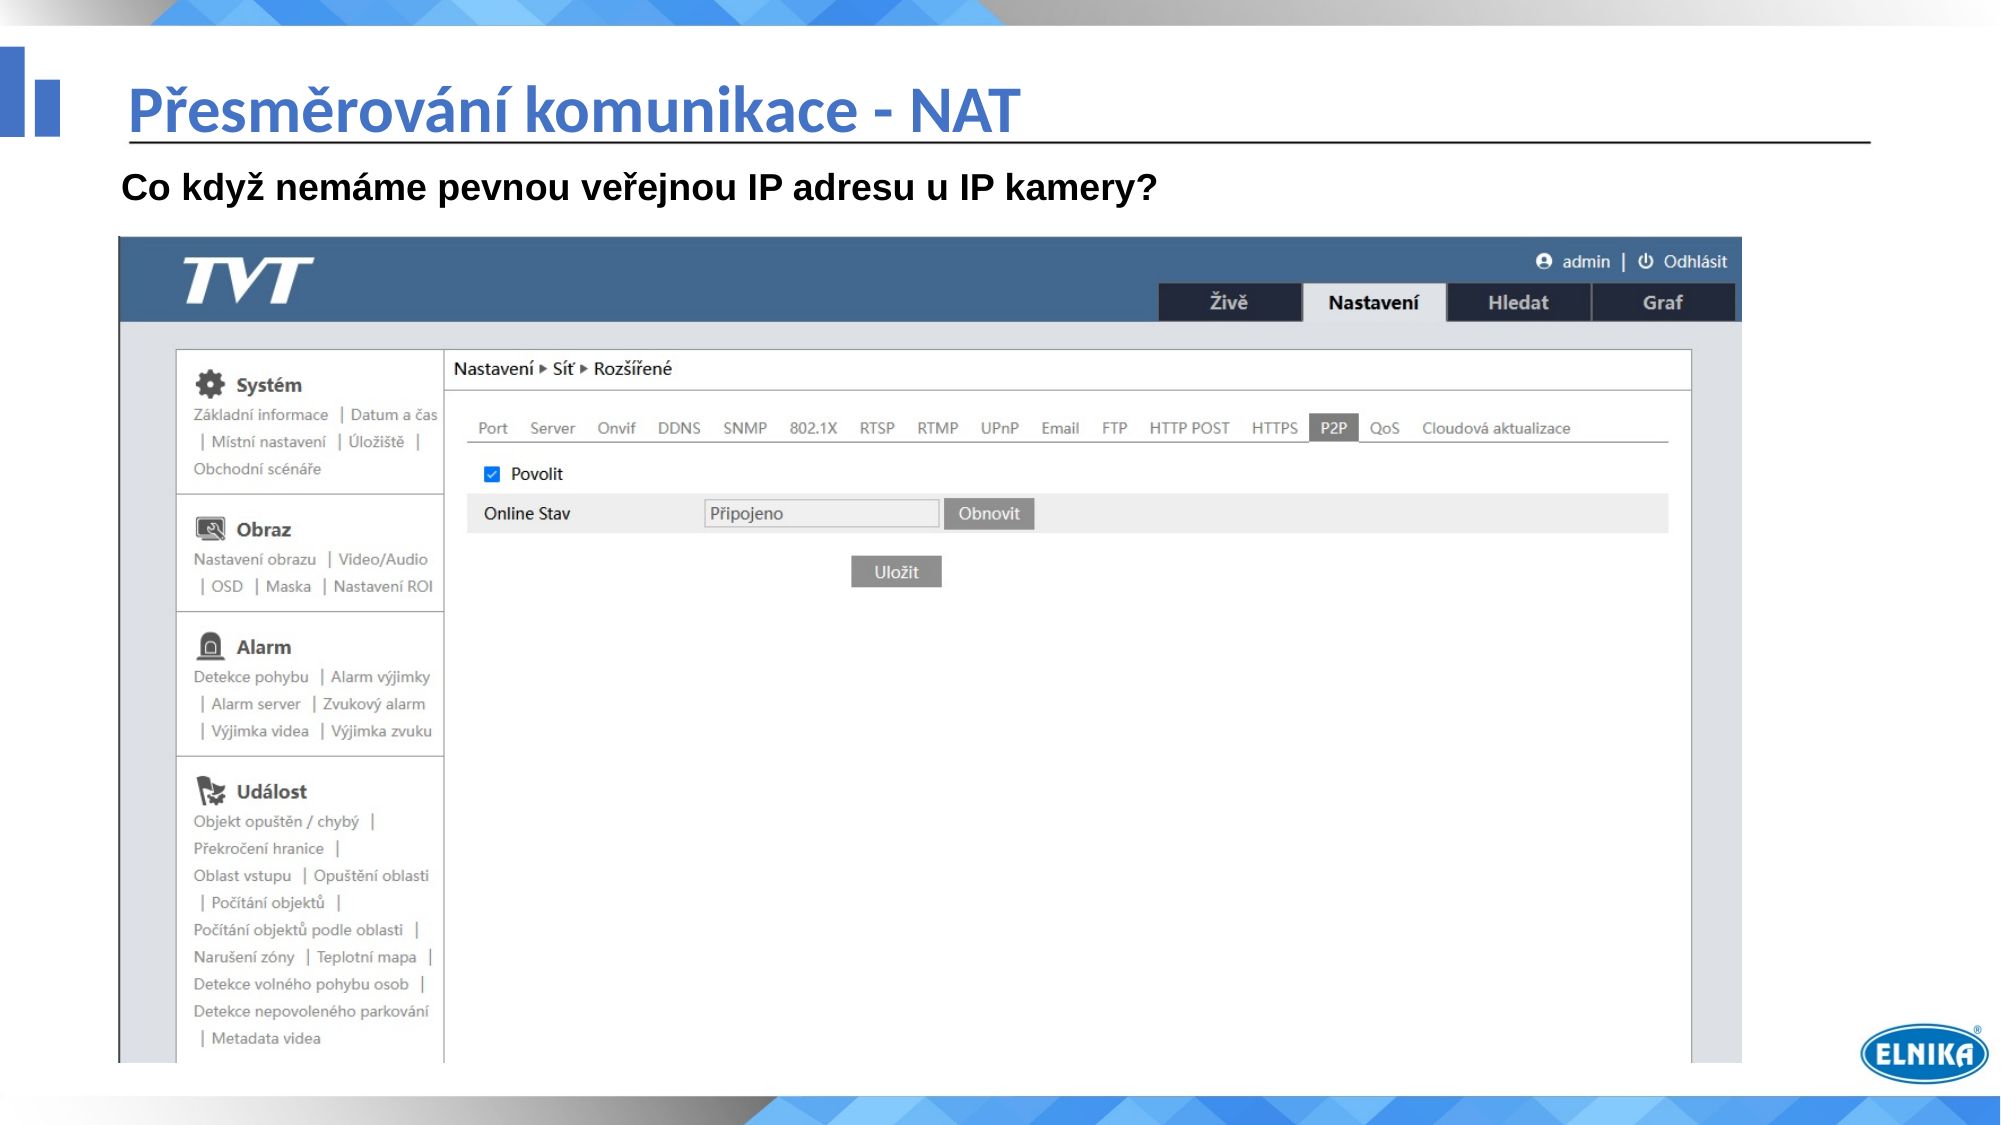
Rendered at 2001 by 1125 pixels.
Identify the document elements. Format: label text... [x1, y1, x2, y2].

text_box Přesměrování komunikace - NAT [78, 58, 1211, 154]
text_box Co když nemáme pevnou veřejnou IP adresu u IP kamery? [106, 159, 1182, 259]
picture [0, 0, 2001, 1125]
